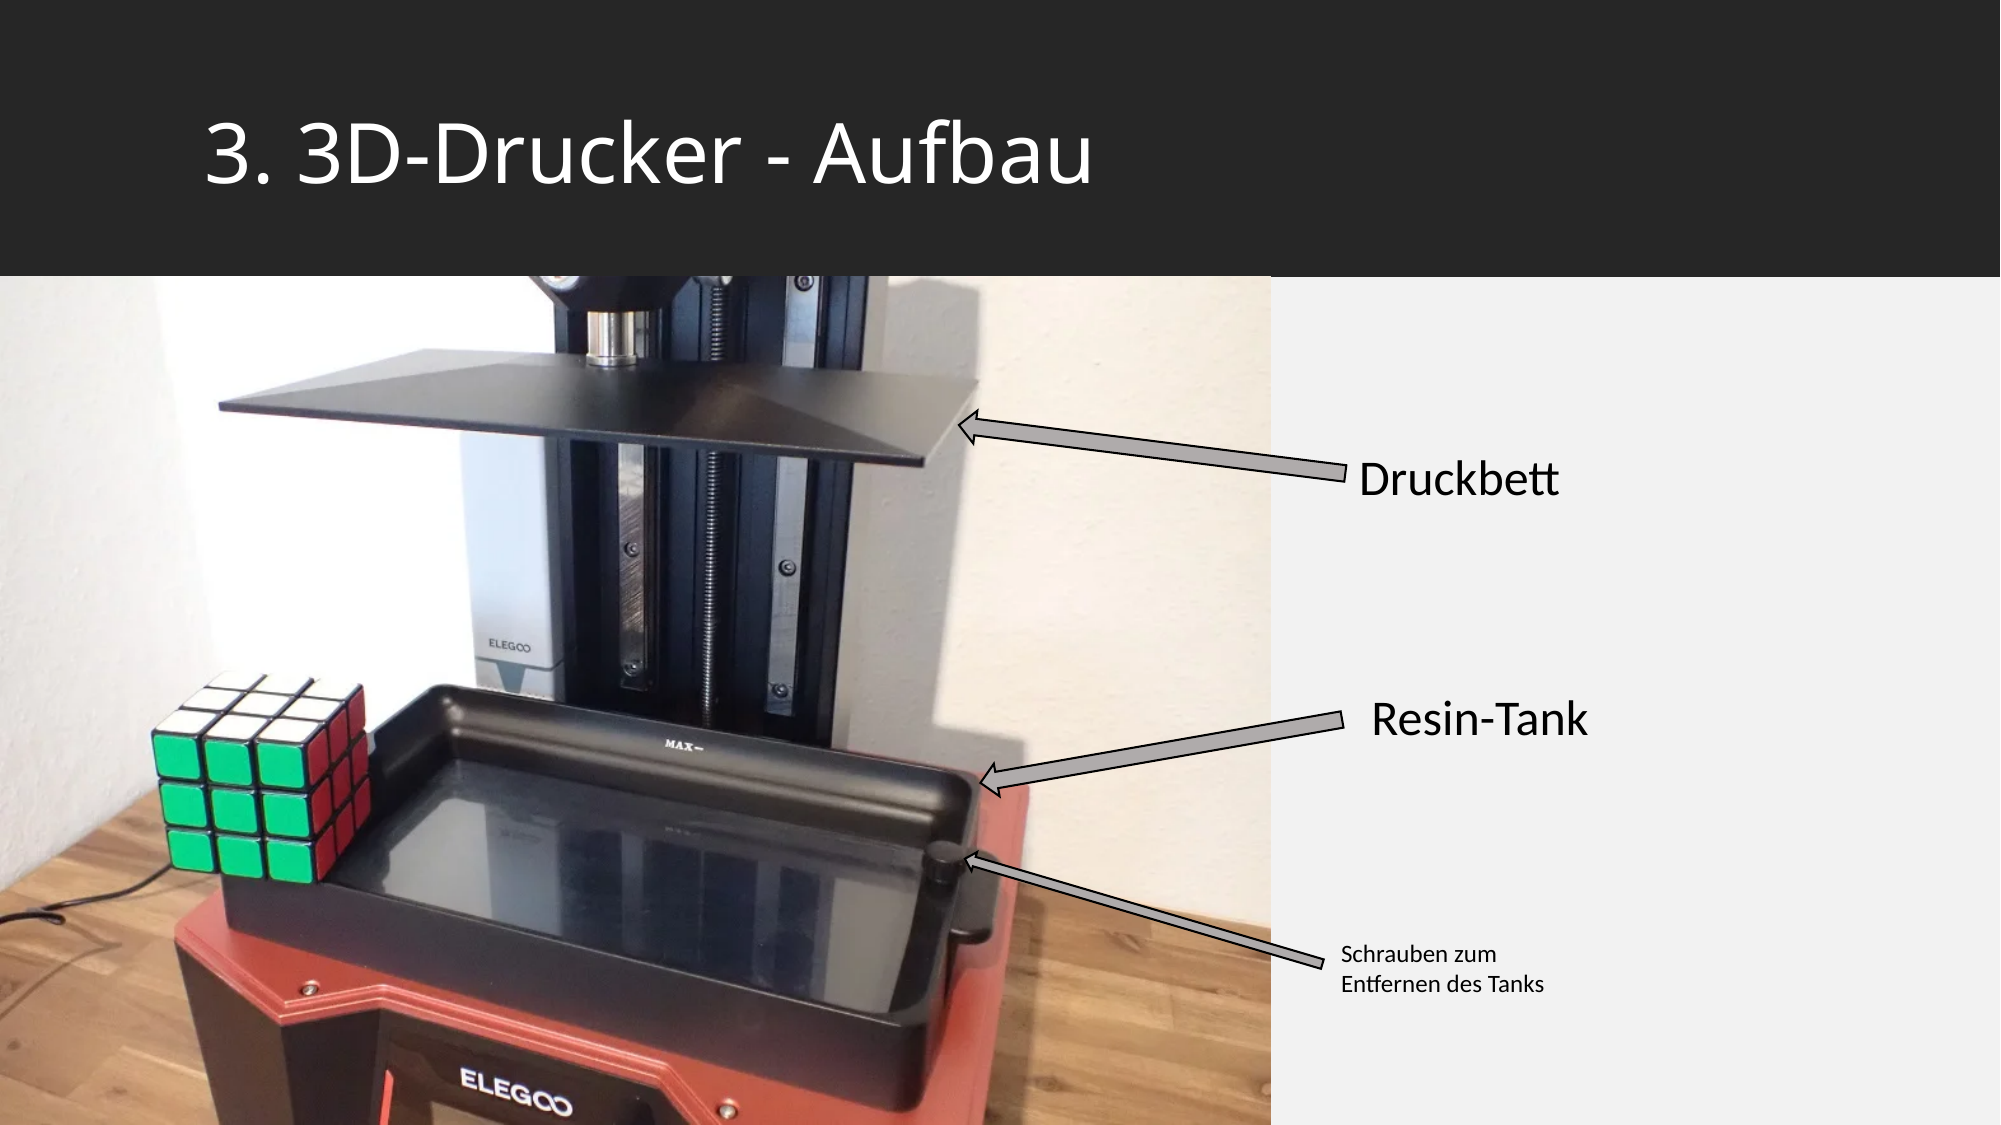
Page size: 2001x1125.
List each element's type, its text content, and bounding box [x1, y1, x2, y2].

title 3. 3D-Drucker - Aufbau [189, 104, 1812, 253]
text_box Schrauben zum Entfernen des Tanks [1326, 930, 1571, 1006]
text_box Druckbett [1344, 437, 1587, 513]
text_box Resin-Tank [1356, 677, 1672, 753]
picture [0, 276, 1271, 1125]
text_box [0, 0, 2000, 1125]
